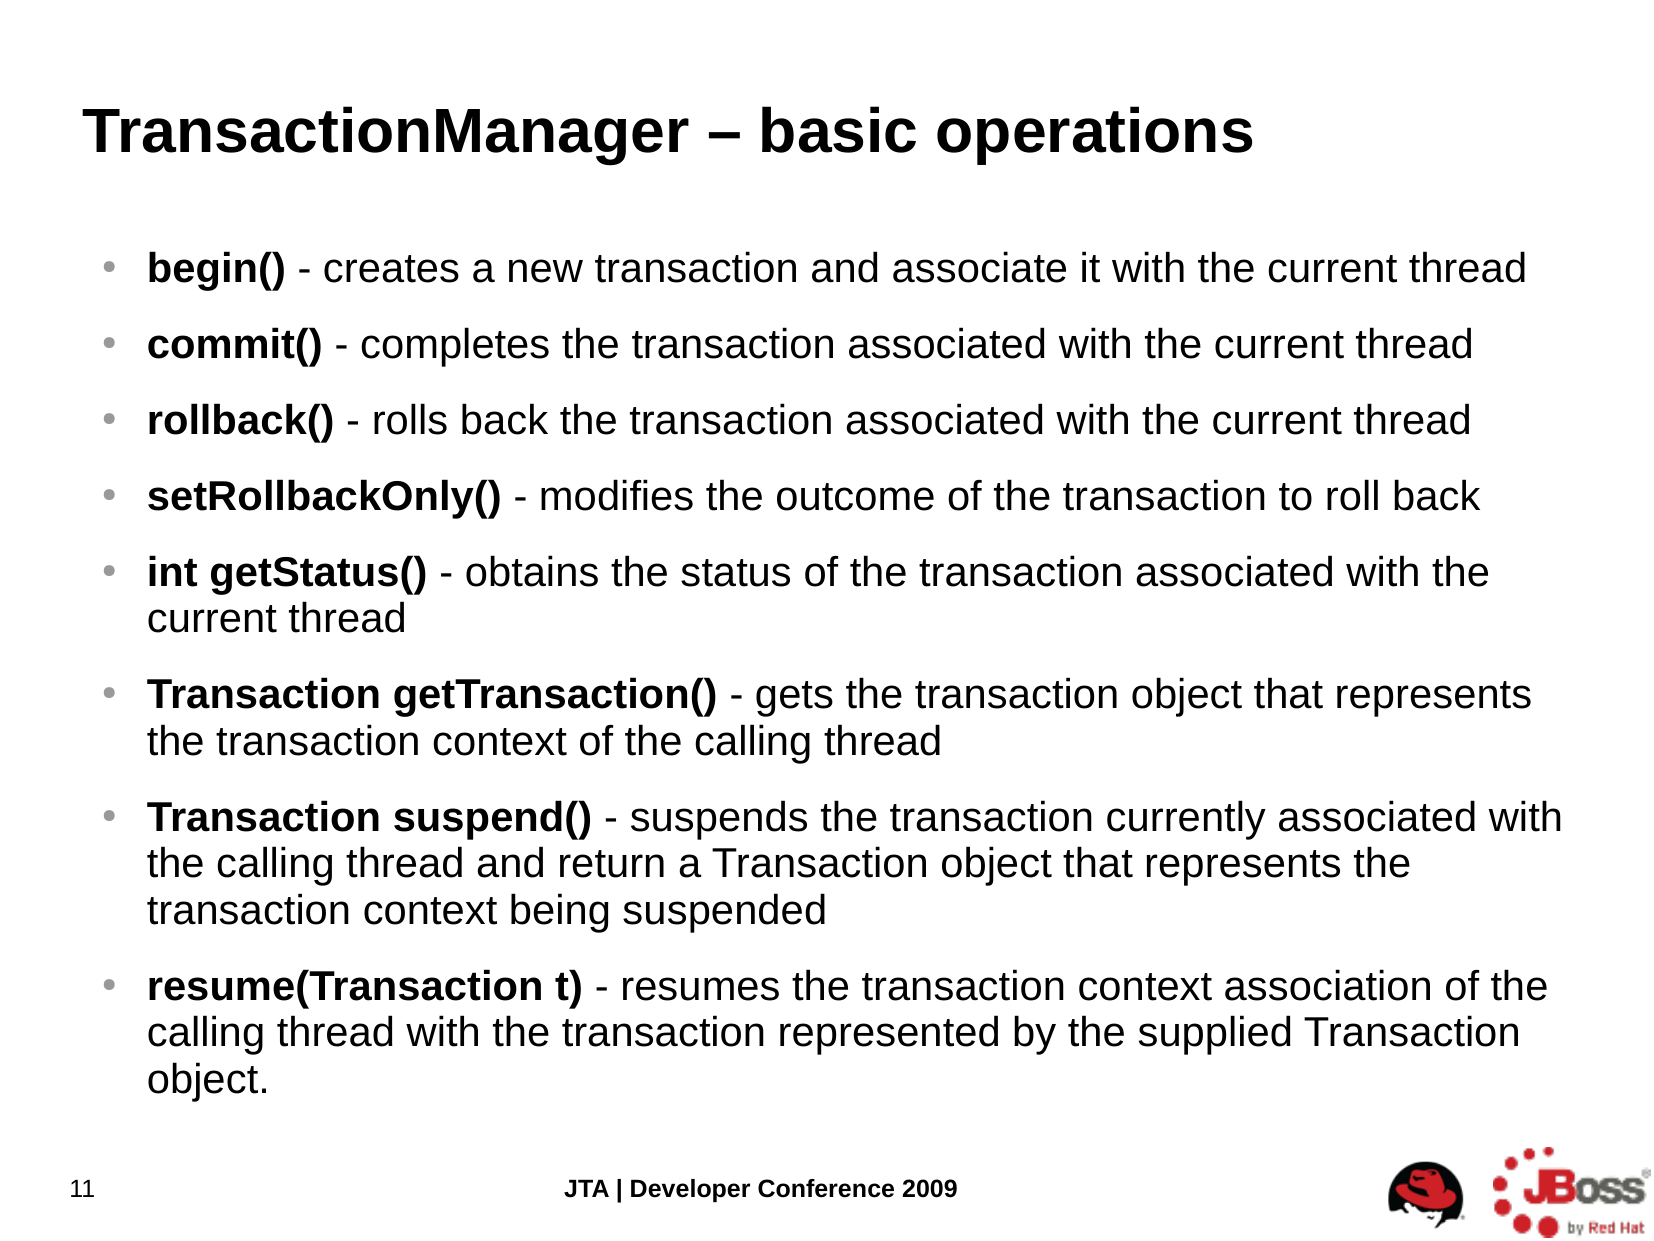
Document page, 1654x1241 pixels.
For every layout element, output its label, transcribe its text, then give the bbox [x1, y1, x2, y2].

title TransactionManager – basic operations [82, 45, 1571, 218]
list begin() - creates a new transaction and associate it with the current thread commit() - completes the transaction associated with the current thread rollback() - rolls back the transaction associated with the current thread setRollbackOnly() - modifies the outcome of the transaction to roll back int getStatus() - obtains the status of the transaction associated with the current thread Transaction getTransaction() - gets the transaction object that represents the transaction context of the calling thread Transaction suspend() - suspends the transaction currently associated with the calling thread and return a Transaction object that represents the transaction context being suspended resume(Transaction t) - resumes the transaction context association of the calling thread with the transaction represented by the supplied Transaction object. [86, 244, 1576, 1103]
picture [1493, 1147, 1651, 1238]
picture [1387, 1159, 1471, 1238]
